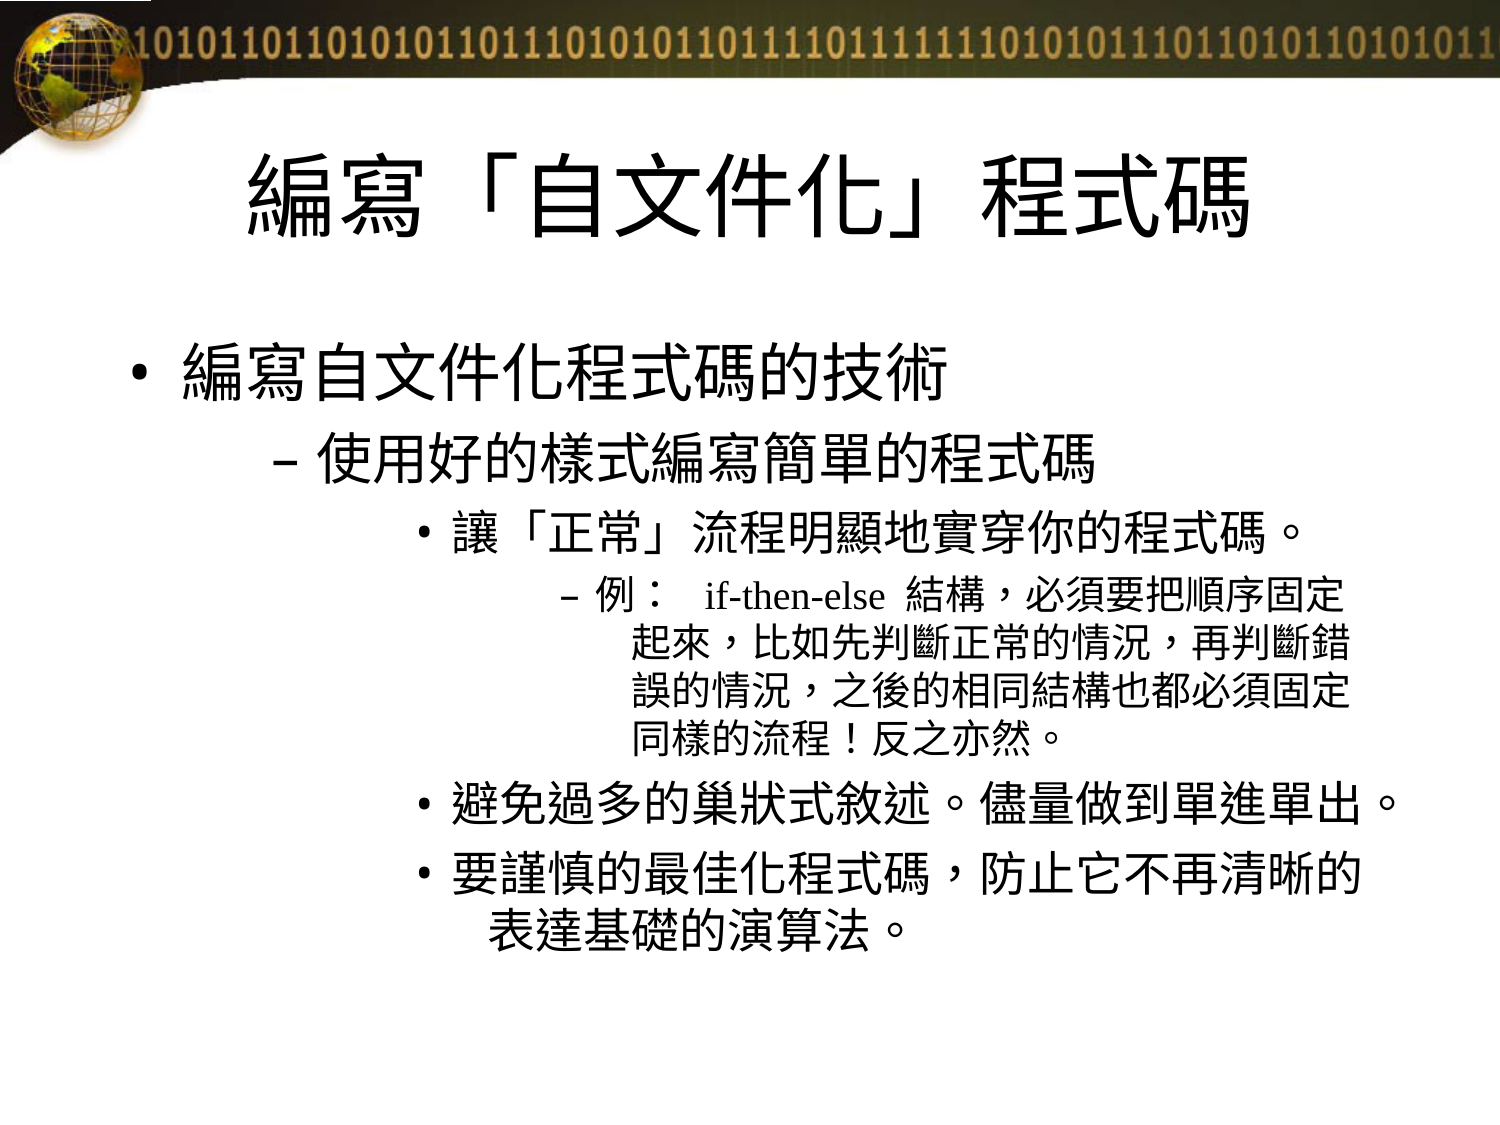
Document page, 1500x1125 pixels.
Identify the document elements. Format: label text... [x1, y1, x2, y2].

list 編寫自文件化程式碼的技術 使用好的樣式編寫簡單的程式碼 讓「正常」流程明顯地實穿你的程式碼。 例： if-then-else 結構，必須要把順序固定起來，比如先判斷正常的情況，再判斷錯誤的情況，之後的相同結構也都必須固定同樣的流程！反之亦然。 避免過多的巢狀式敘述。儘量做到單進單出。 要謹慎的最佳化程式碼，防止它不再清晰的表達基礎的演算法。 [112, 324, 1388, 1000]
title 編寫「自文件化」程式碼 [112, 99, 1388, 288]
